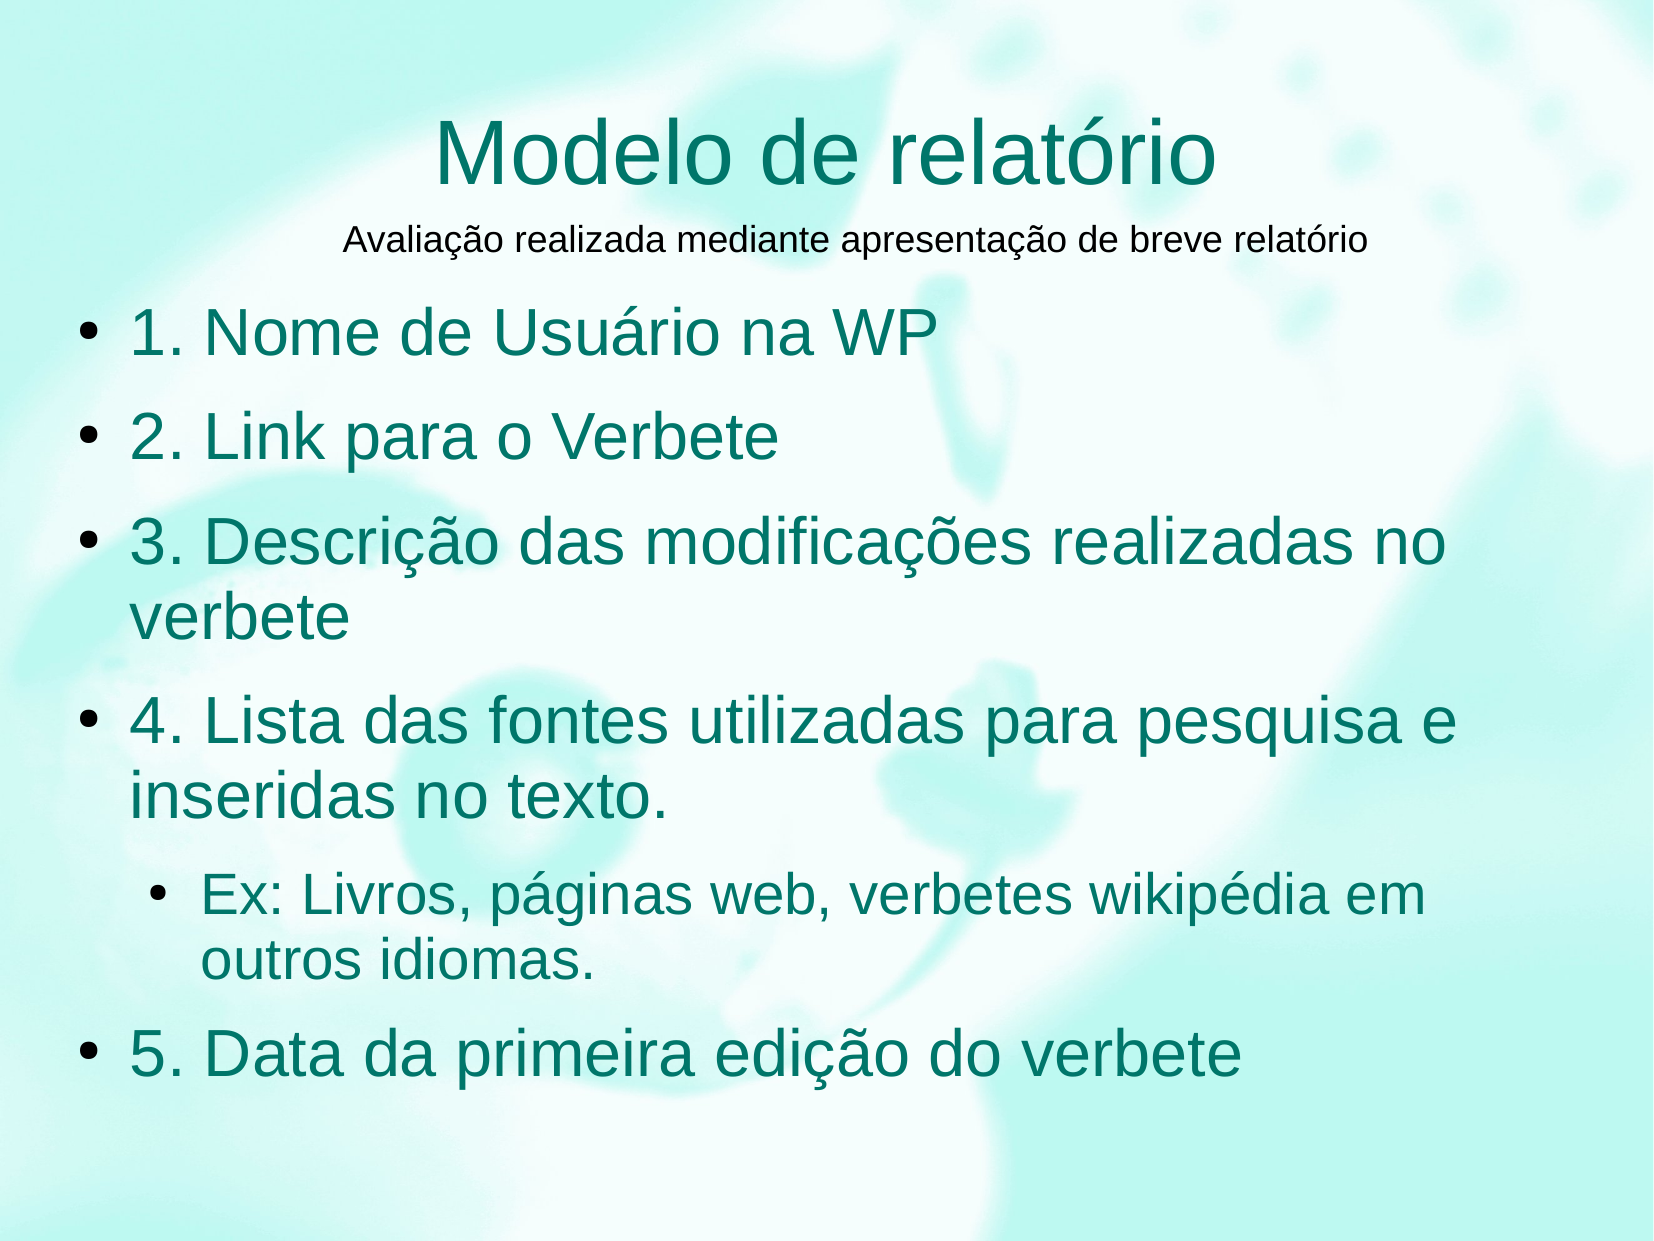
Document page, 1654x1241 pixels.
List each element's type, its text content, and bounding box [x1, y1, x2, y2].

text_box Avaliação realizada mediante apresentação de breve relatório [327, 210, 1384, 268]
title Modelo de relatório [82, 56, 1571, 250]
picture [0, 0, 1654, 1241]
list 1. Nome de Usuário na WP 2. Link para o Verbete 3. Descrição das modificações realizadas no verbete 4. Lista das fontes utilizadas para pesquisa e inseridas no texto. Ex: Livros, páginas web, verbetes wikipédia em outros idiomas. 5. Data da primeira edição do verbete [59, 295, 1548, 1114]
